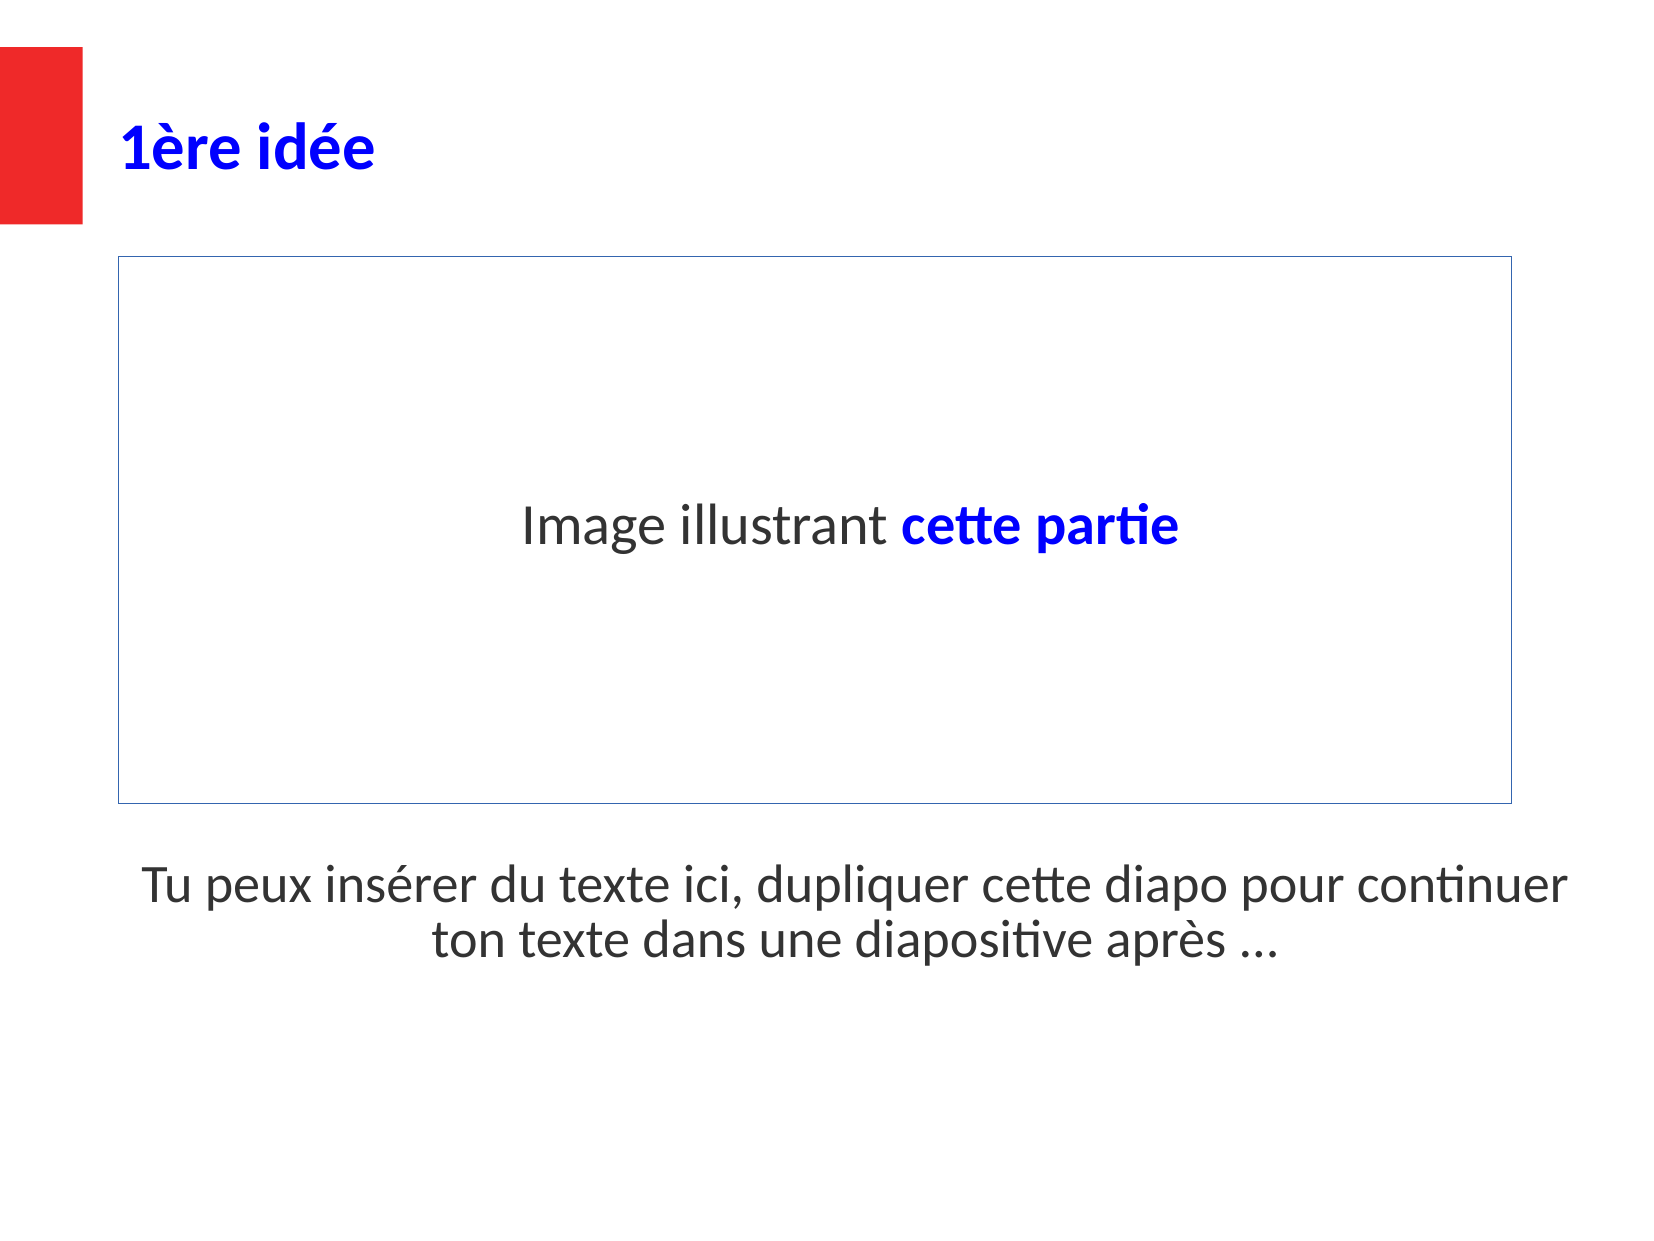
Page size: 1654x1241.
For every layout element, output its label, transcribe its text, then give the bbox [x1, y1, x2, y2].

list Image illustrant cette partie [118, 256, 1512, 804]
title 1ère idée [118, 49, 1571, 257]
list Tu peux insérer du texte ici, dupliquer cette diapo pour continuer ton texte dans une diapositive après ... [47, 862, 1595, 1075]
